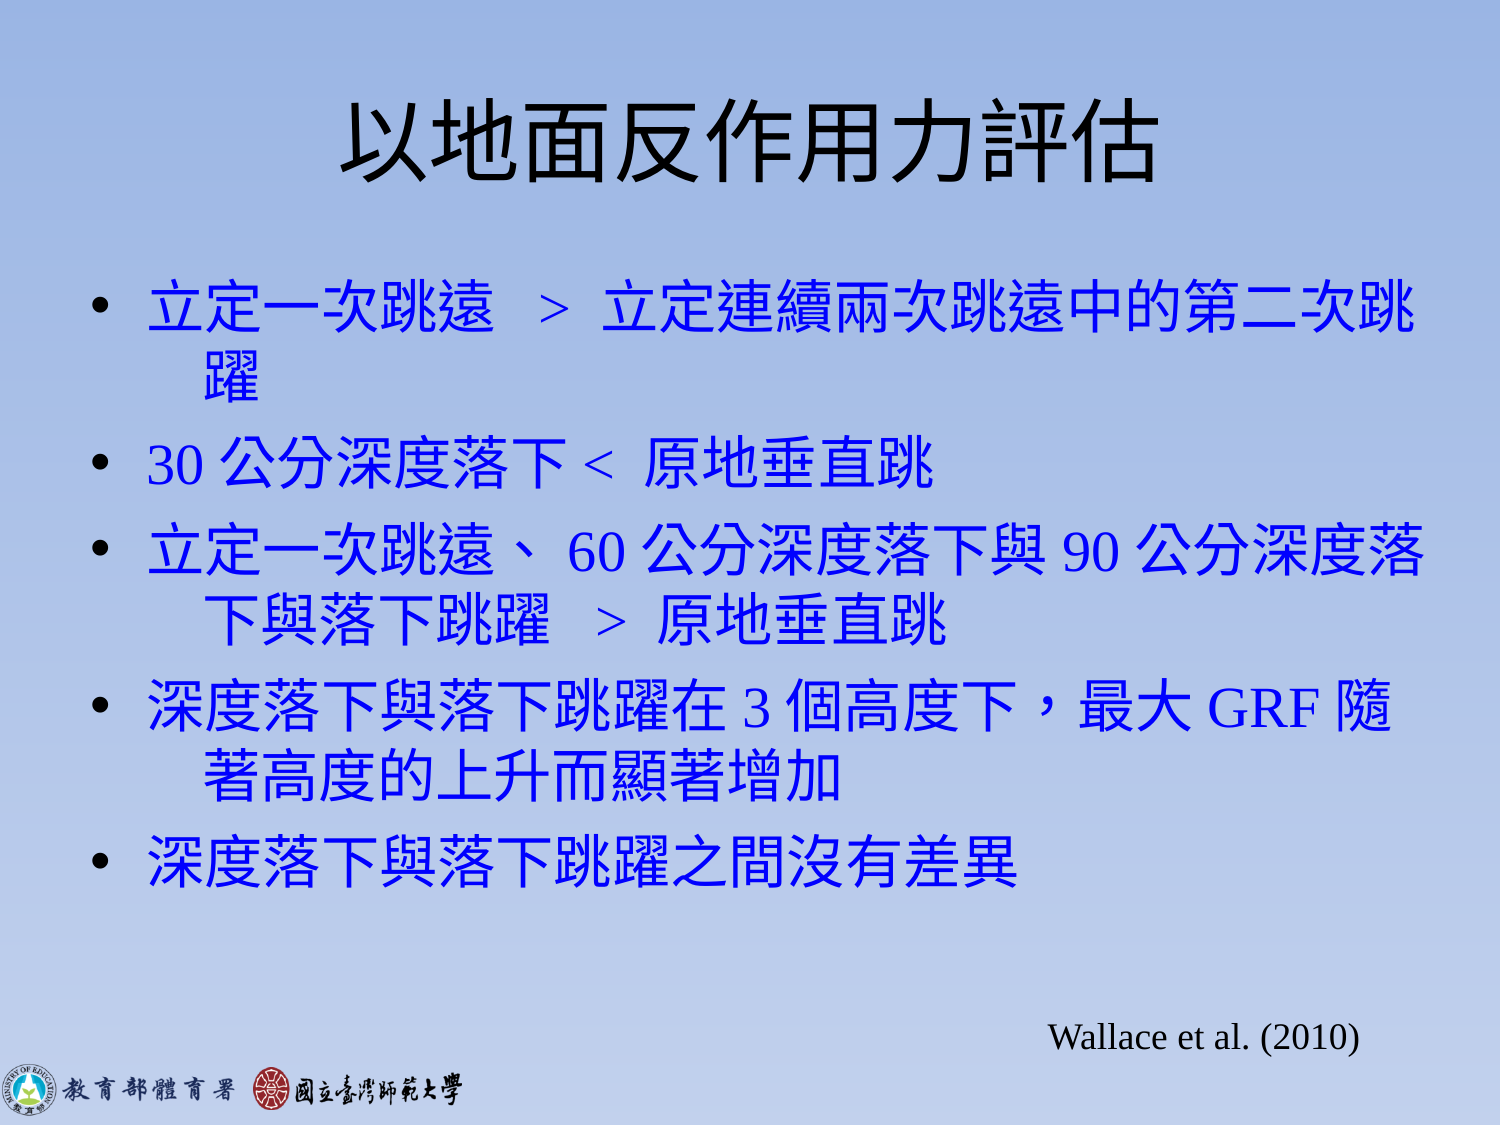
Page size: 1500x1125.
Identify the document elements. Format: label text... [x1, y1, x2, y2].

text_box Wallace et al. (2010) [1033, 1005, 1385, 1065]
title 以地面反作用力評估 [75, 45, 1426, 233]
list 立定一次跳遠 > 立定連續兩次跳遠中的第二次跳躍 30公分深度落下< 原地垂直跳 立定一次跳遠、60公分深度落下與90公分深度落下與落下跳躍 > 原地垂直跳 深度落下與落下跳躍在3個高度下，最大GRF隨著高度的上升而顯著增加 深度落下與落下跳躍之間沒有差異 [75, 262, 1457, 1005]
